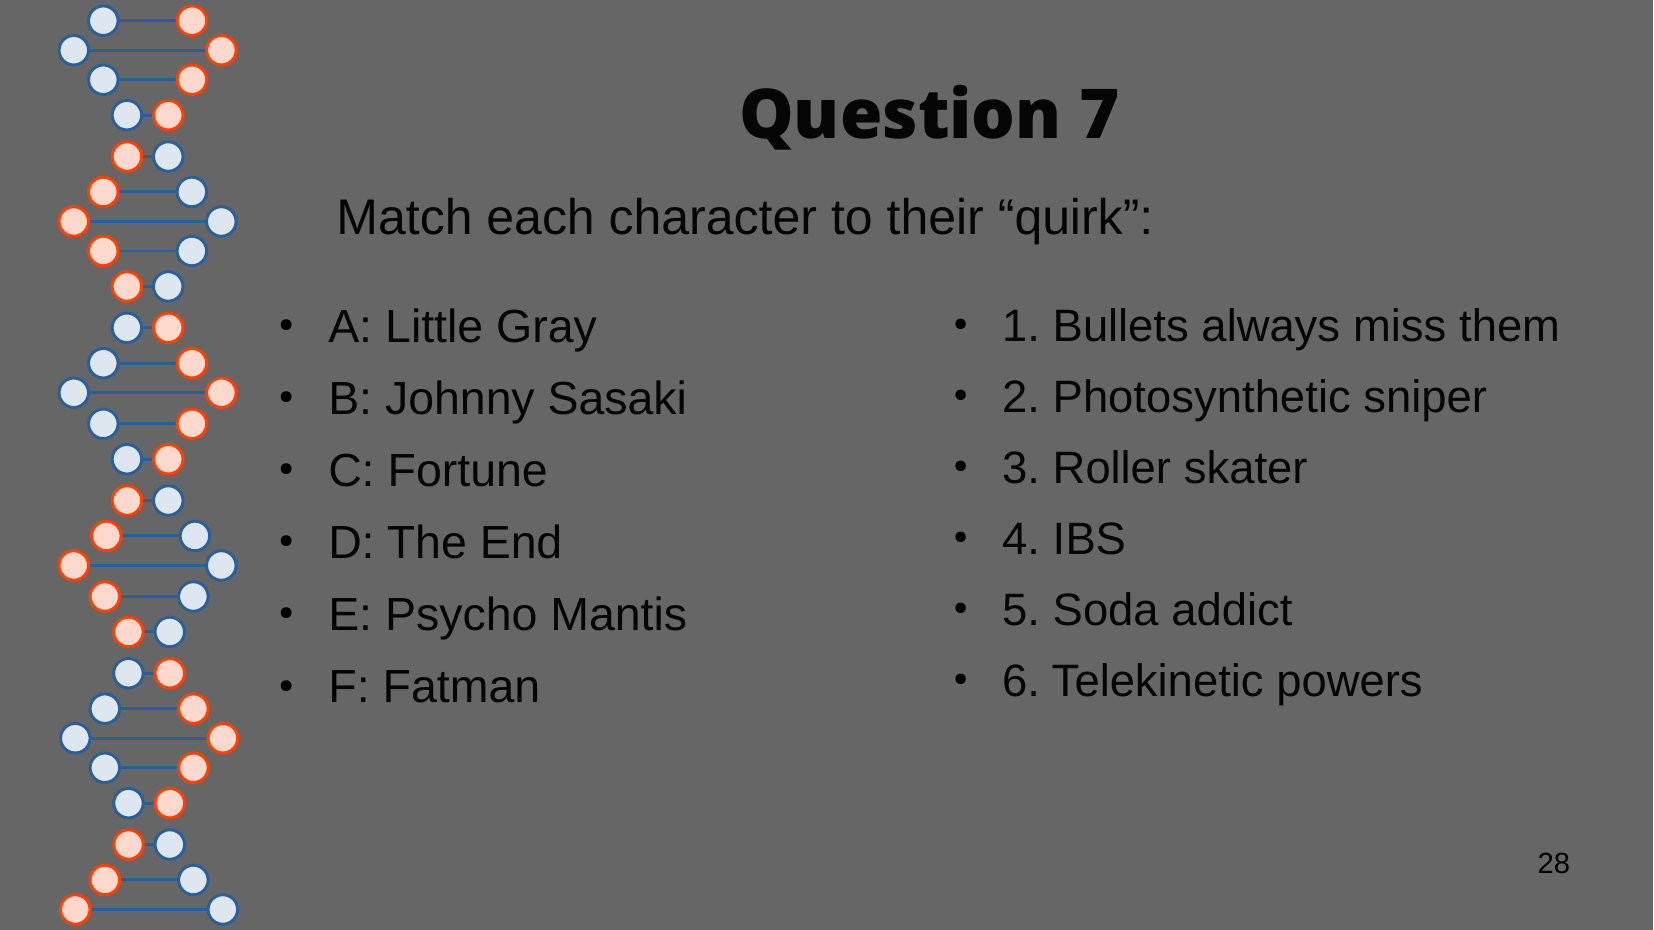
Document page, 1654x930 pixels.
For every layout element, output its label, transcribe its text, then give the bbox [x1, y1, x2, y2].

list 1. Bullets always miss them 2. Photosynthetic sniper 3. Roller skater 4. IBS 5. Soda addict 6. Telekinetic powers [937, 300, 1586, 713]
title Question 7 [265, 35, 1594, 188]
list A: Little Gray B: Johnny Sasaki C: Fortune D: The End E: Psycho Mantis F: Fatman [262, 300, 911, 713]
list Match each character to their “quirk”: [265, 188, 1594, 263]
